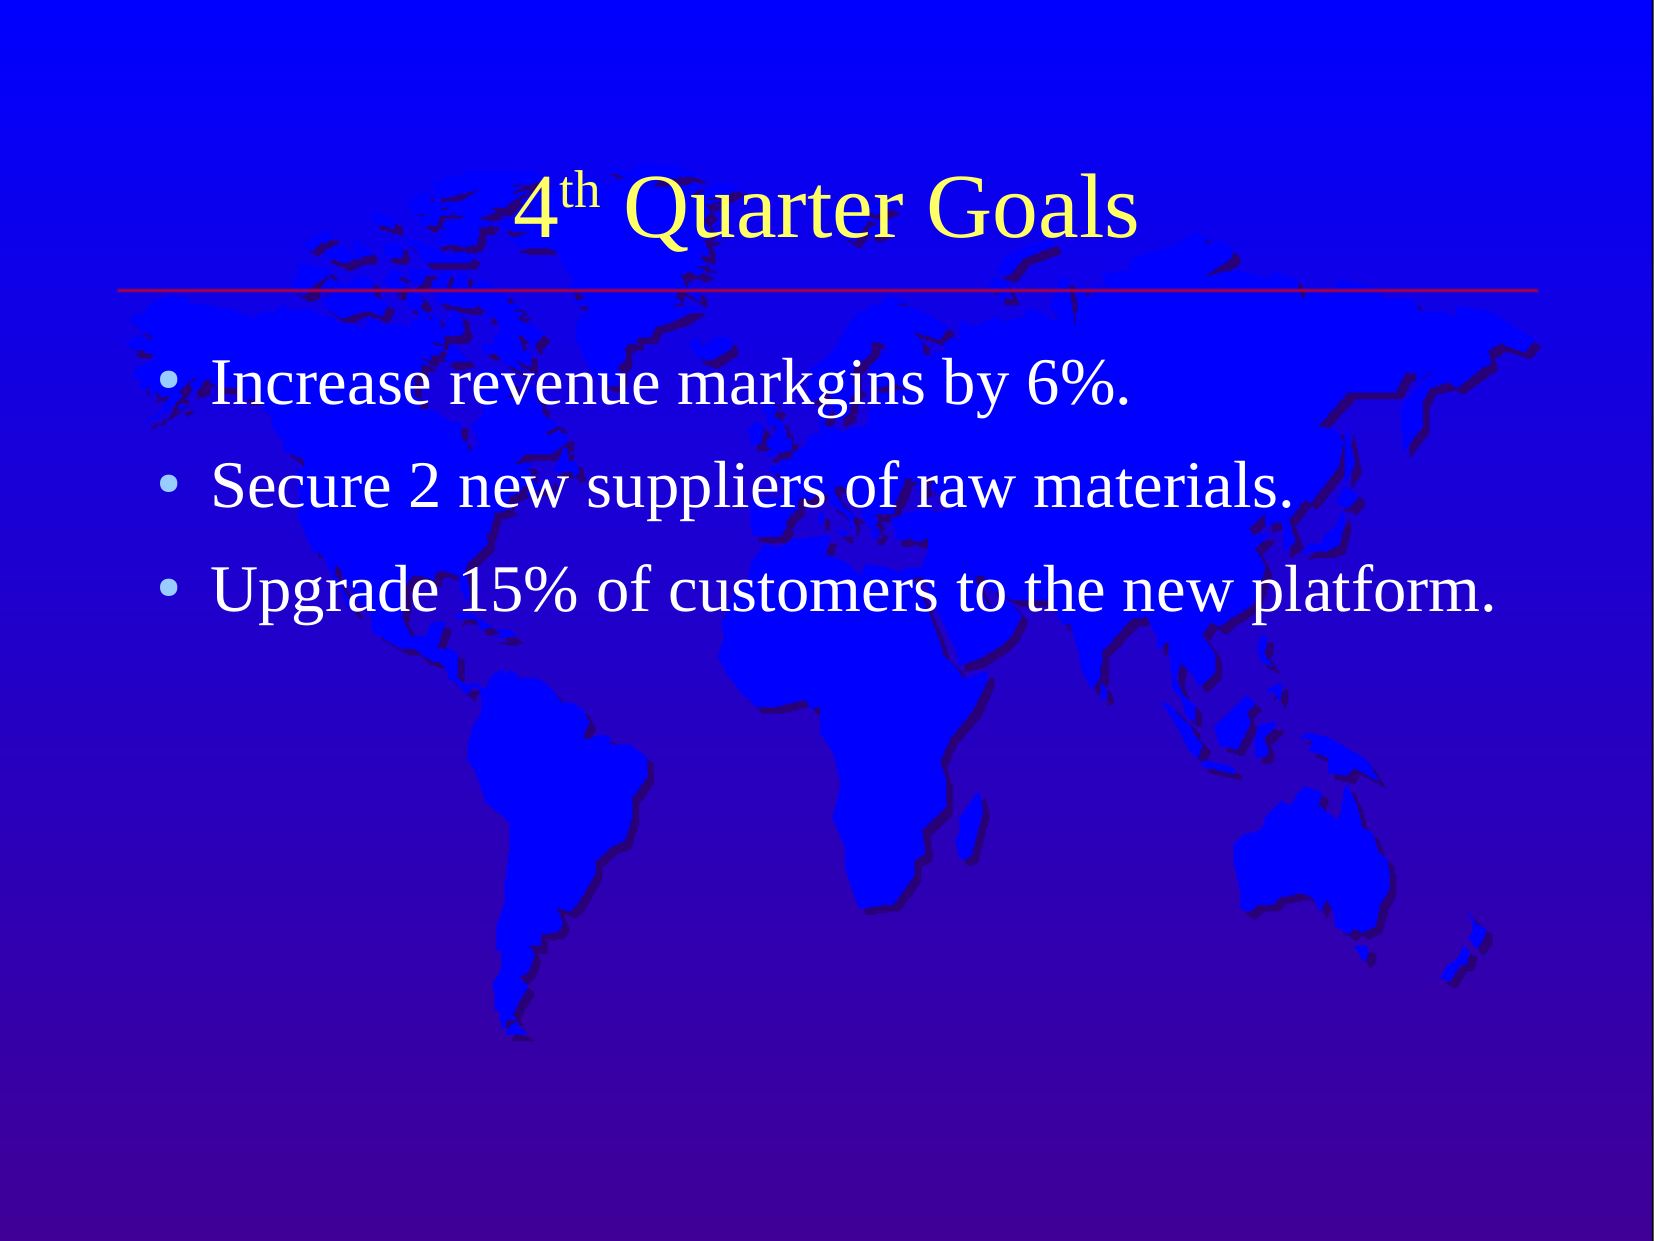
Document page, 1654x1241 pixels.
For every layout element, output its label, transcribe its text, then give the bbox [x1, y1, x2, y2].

title 4th Quarter Goals [121, 102, 1534, 311]
list Increase revenue markgins by 6%. Secure 2 new suppliers of raw materials. Upgrade 15% of customers to the new platform. [121, 344, 1534, 1127]
picture [0, 0, 1654, 1241]
